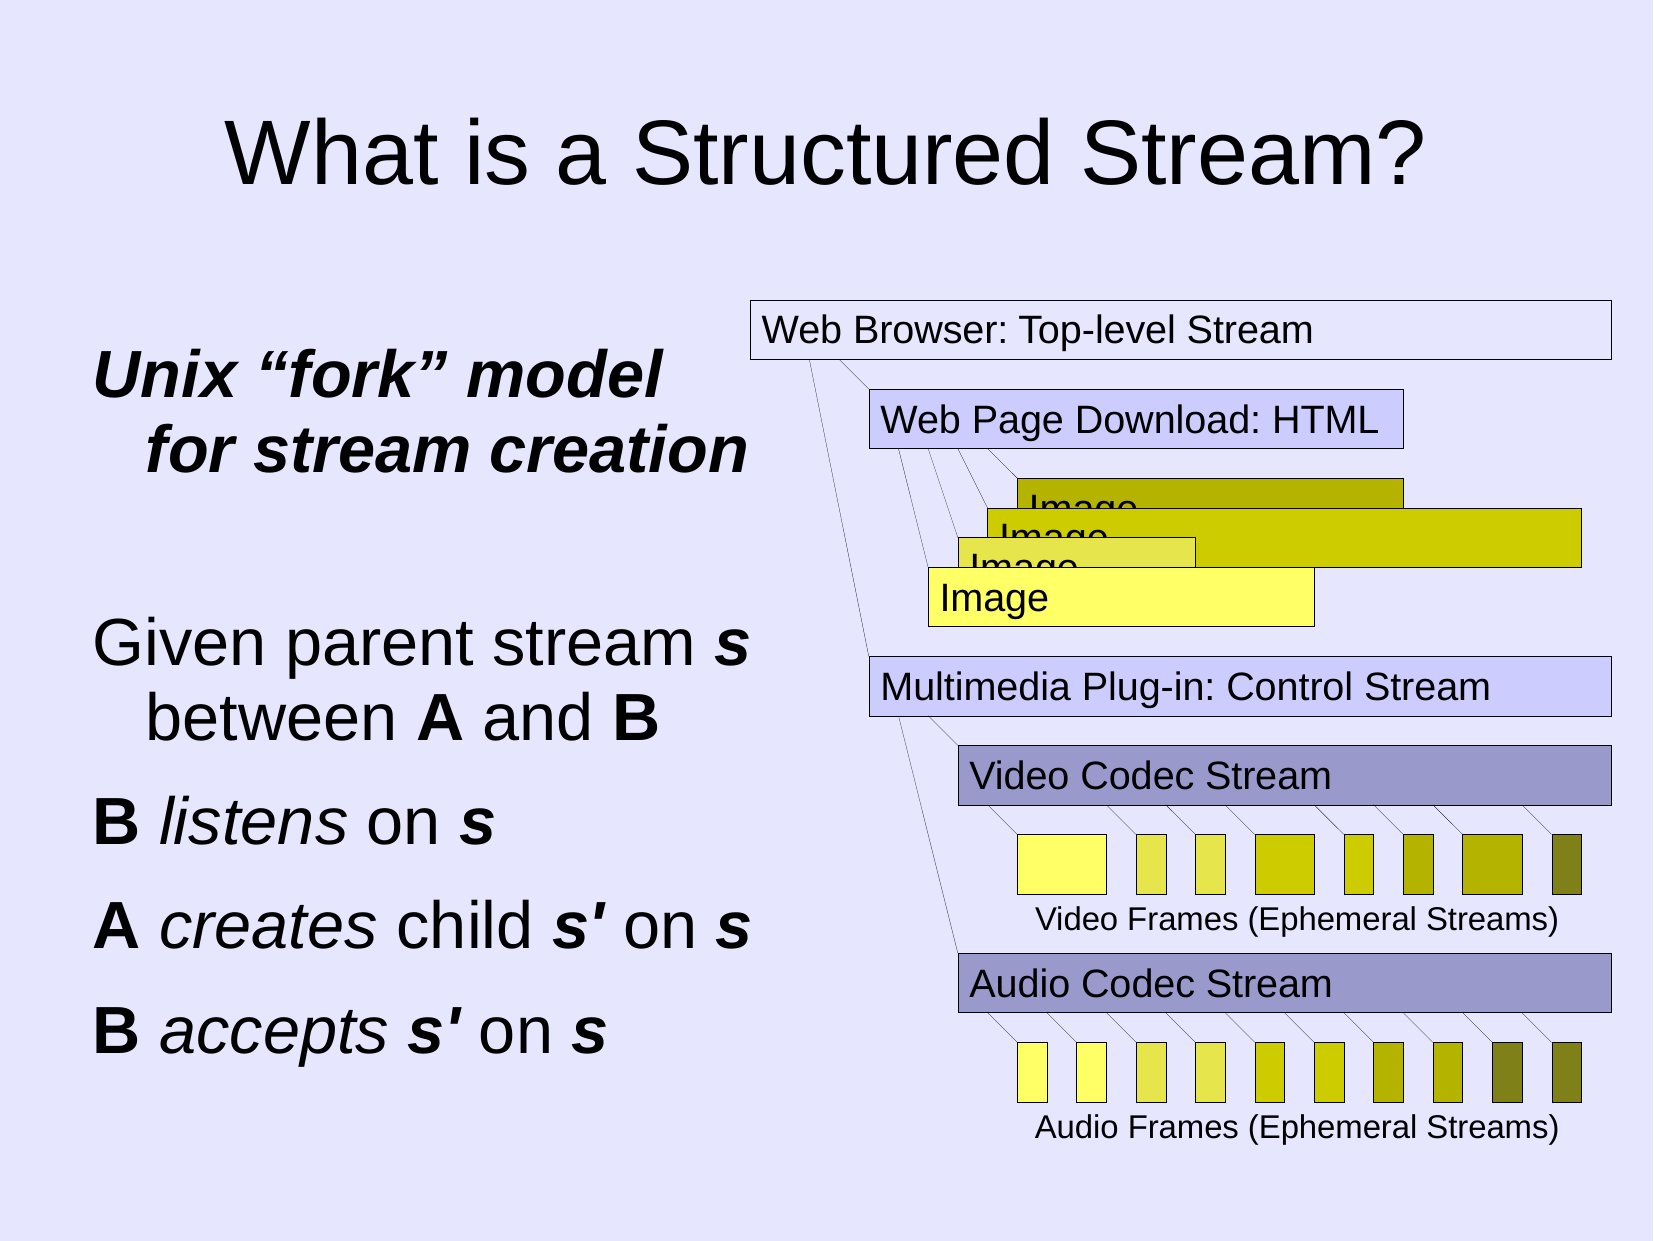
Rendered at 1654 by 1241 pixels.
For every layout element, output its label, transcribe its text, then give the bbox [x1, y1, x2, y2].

list Unix “fork” model for stream creation Given parent stream s between A and B B listens on s A creates child s' on s B accepts s' on s [75, 337, 750, 1163]
picture [750, 300, 1613, 1163]
title What is a Structured Stream? [82, 49, 1571, 257]
